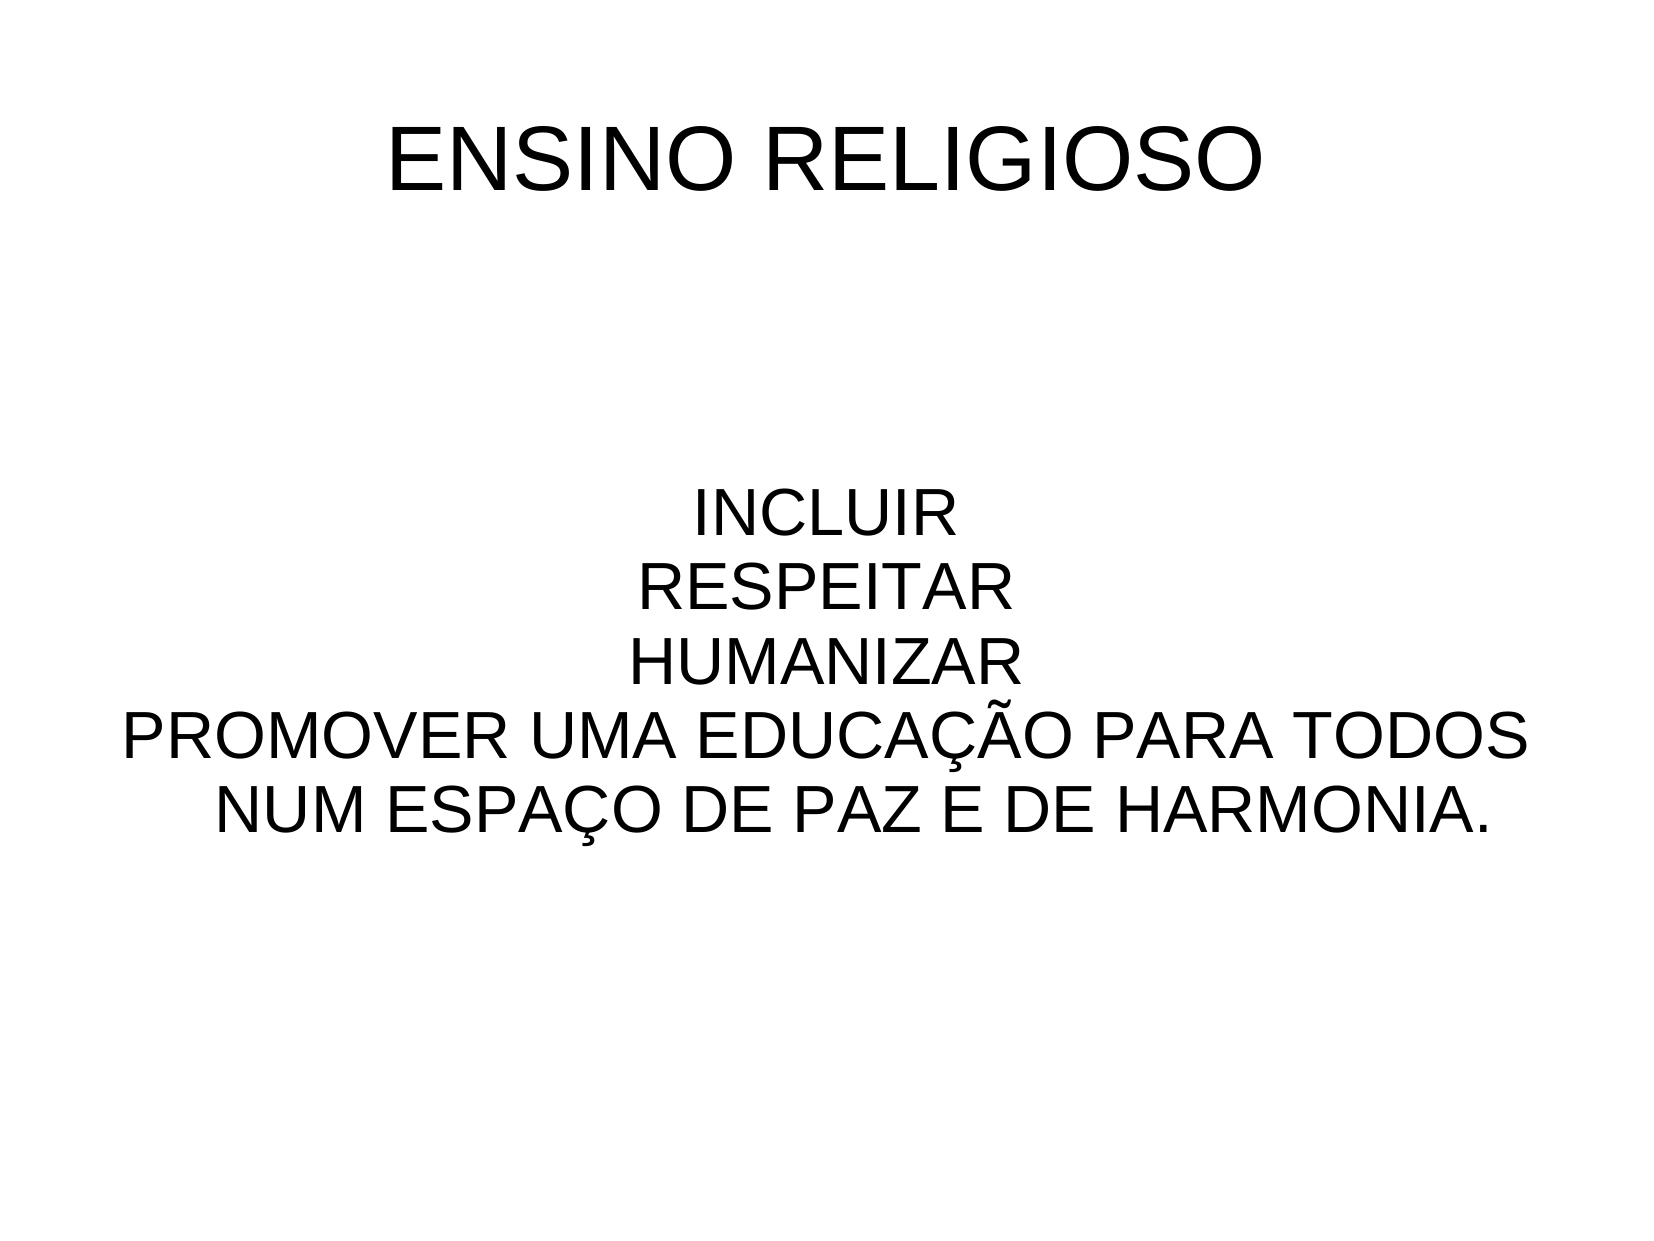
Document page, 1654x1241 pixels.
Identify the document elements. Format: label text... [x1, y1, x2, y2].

subtitle INCLUIR RESPEITAR HUMANIZAR PROMOVER UMA EDUCAÇÃO PARA TODOS NUM ESPAÇO DE PAZ E DE HARMONIA. [82, 297, 1571, 1101]
title ENSINO RELIGIOSO [82, 64, 1571, 257]
